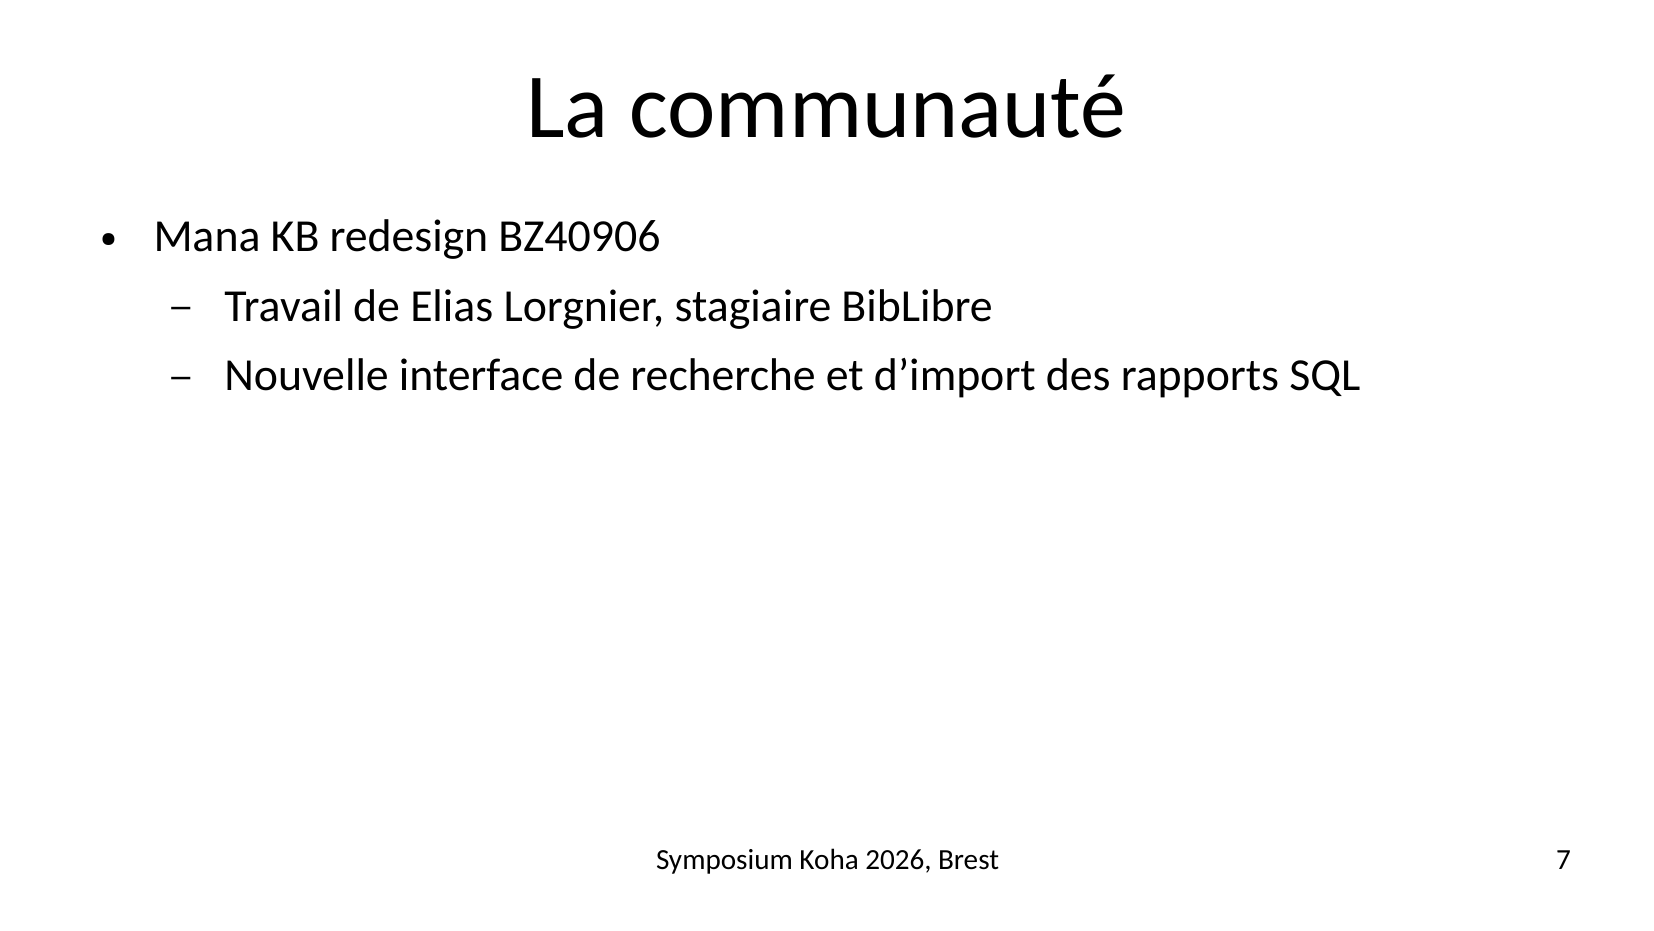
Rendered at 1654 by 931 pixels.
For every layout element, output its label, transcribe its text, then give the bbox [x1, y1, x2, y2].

title La communauté [82, 37, 1571, 193]
list Mana KB redesign BZ40906 Travail de Elias Lorgnier, stagiaire BibLibre Nouvelle interface de recherche et d’import des rapports SQL [82, 217, 1571, 758]
